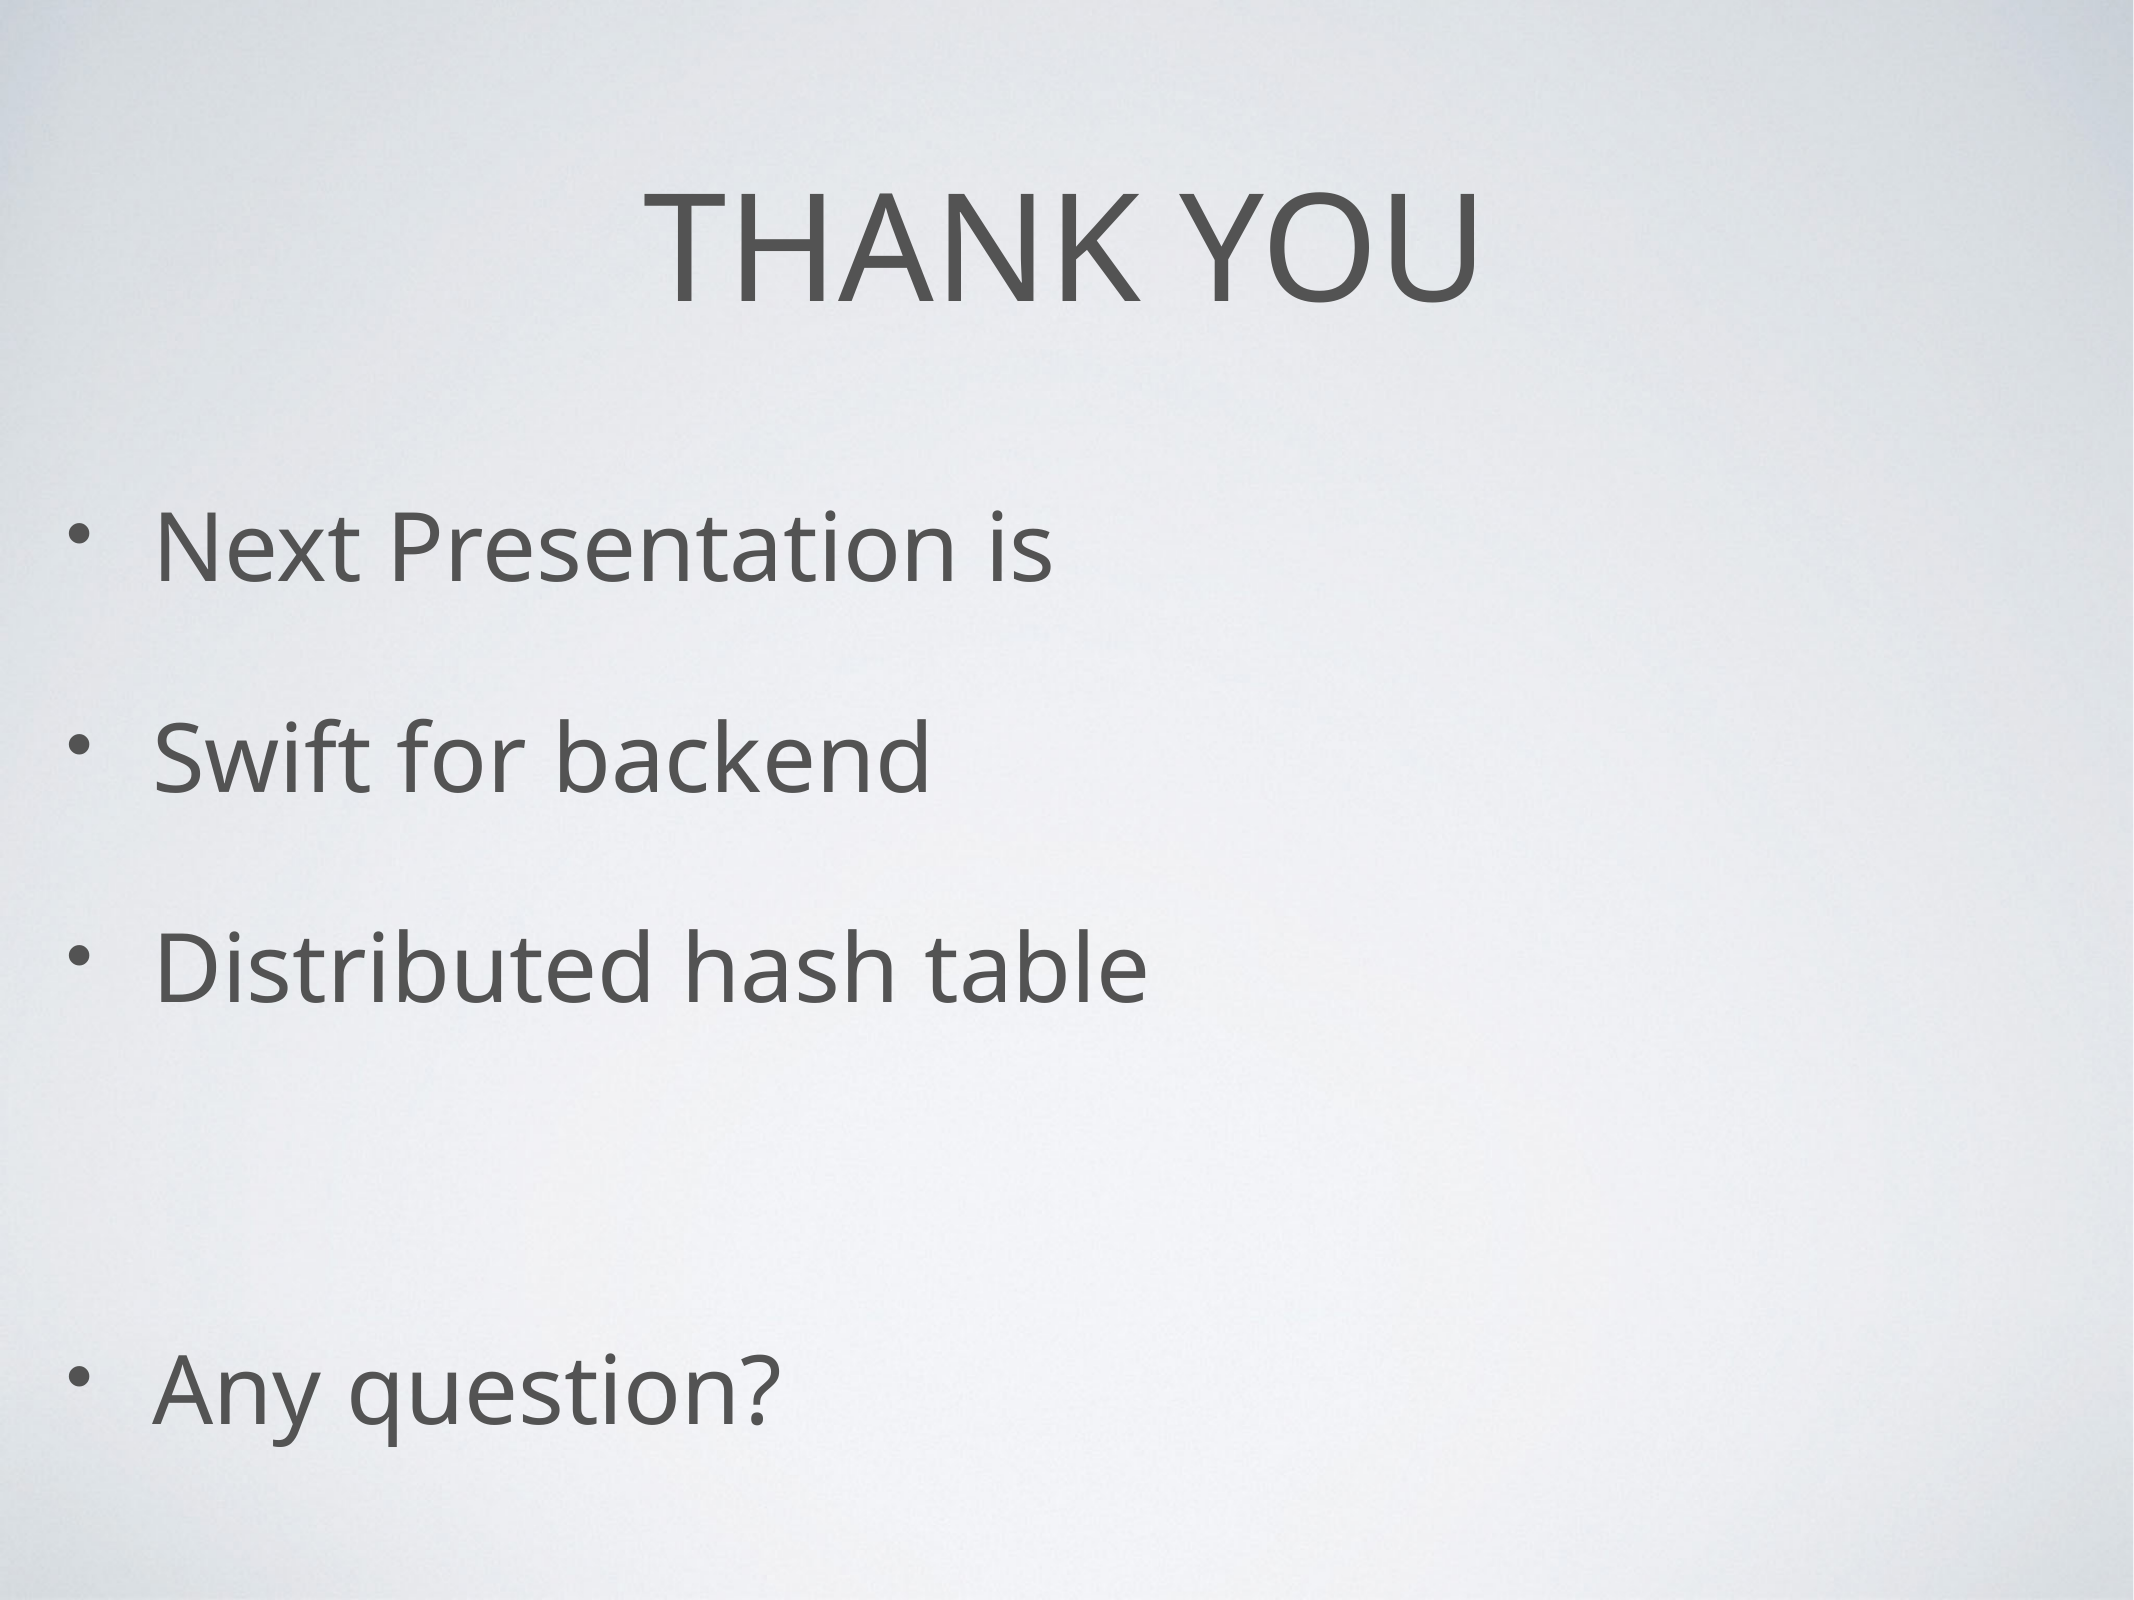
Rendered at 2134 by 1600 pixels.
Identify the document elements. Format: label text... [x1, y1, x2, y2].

title Thank you [58, 41, 2075, 442]
picture [0, 0, 2134, 1600]
list Next Presentation is Swift for backend Distributed hash table Any question? [58, 447, 2075, 1482]
